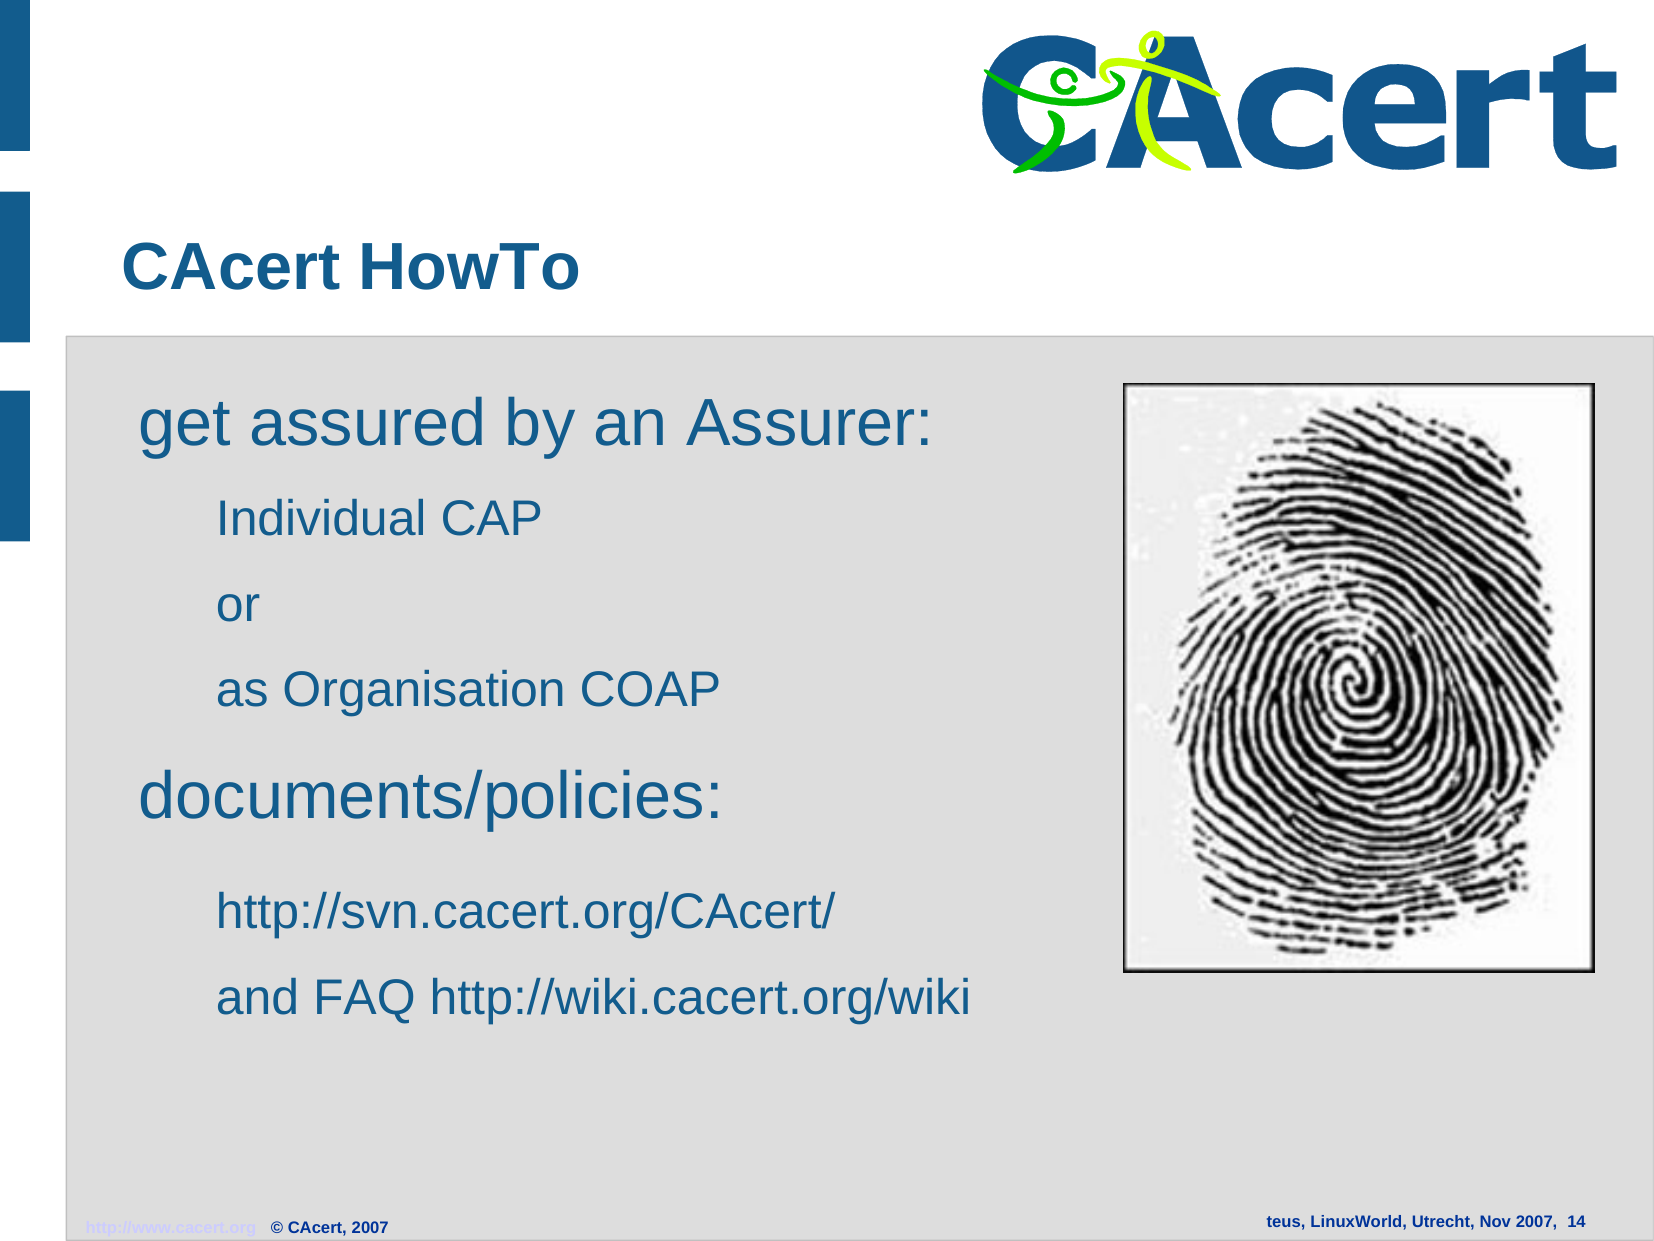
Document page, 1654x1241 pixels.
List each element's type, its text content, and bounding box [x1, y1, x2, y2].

list get assured by an Assurer: Individual CAP or as Organisation COAP documents/policies: http://svn.cacert.org/CAcert/ and FAQ http://wiki.cacert.org/wiki [121, 344, 1534, 1156]
title CAcert HowTo [121, 184, 1534, 309]
picture [1123, 383, 1595, 973]
